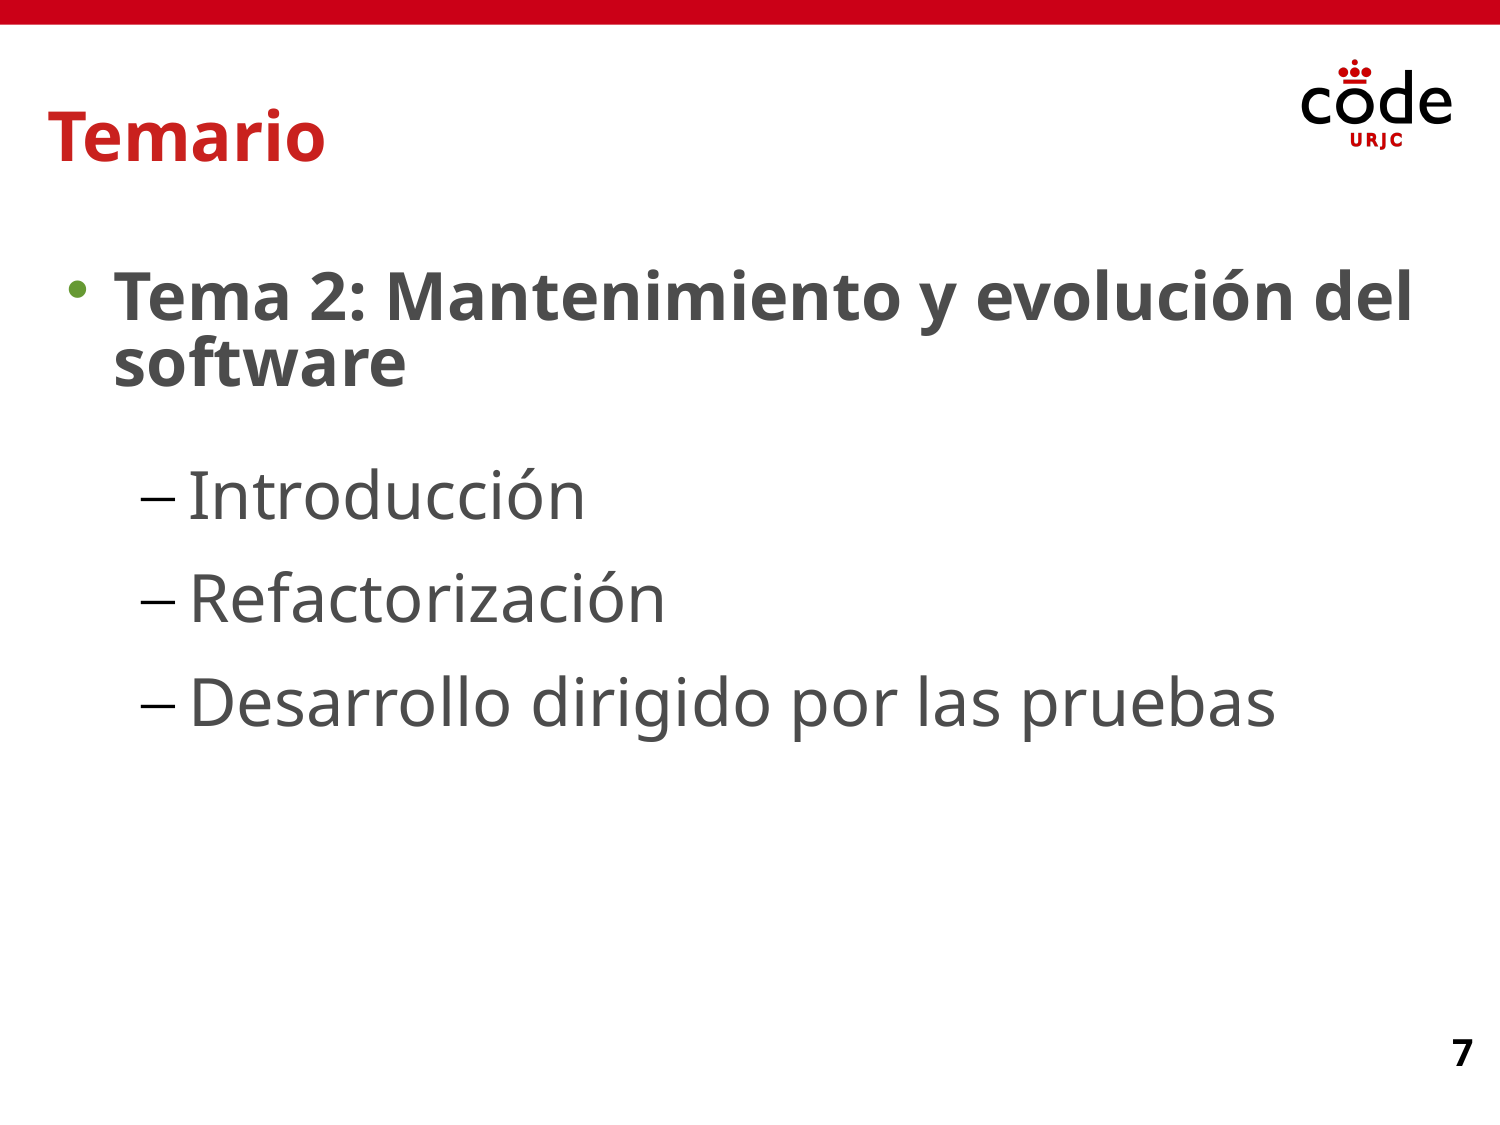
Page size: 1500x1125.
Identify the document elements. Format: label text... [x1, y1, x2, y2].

picture [1284, 50, 1468, 161]
title Temario [32, 79, 1383, 189]
list Tema 2: Mantenimiento y evolución del software Introducción Refactorización Desarrollo dirigido por las pruebas [51, 259, 1436, 1013]
